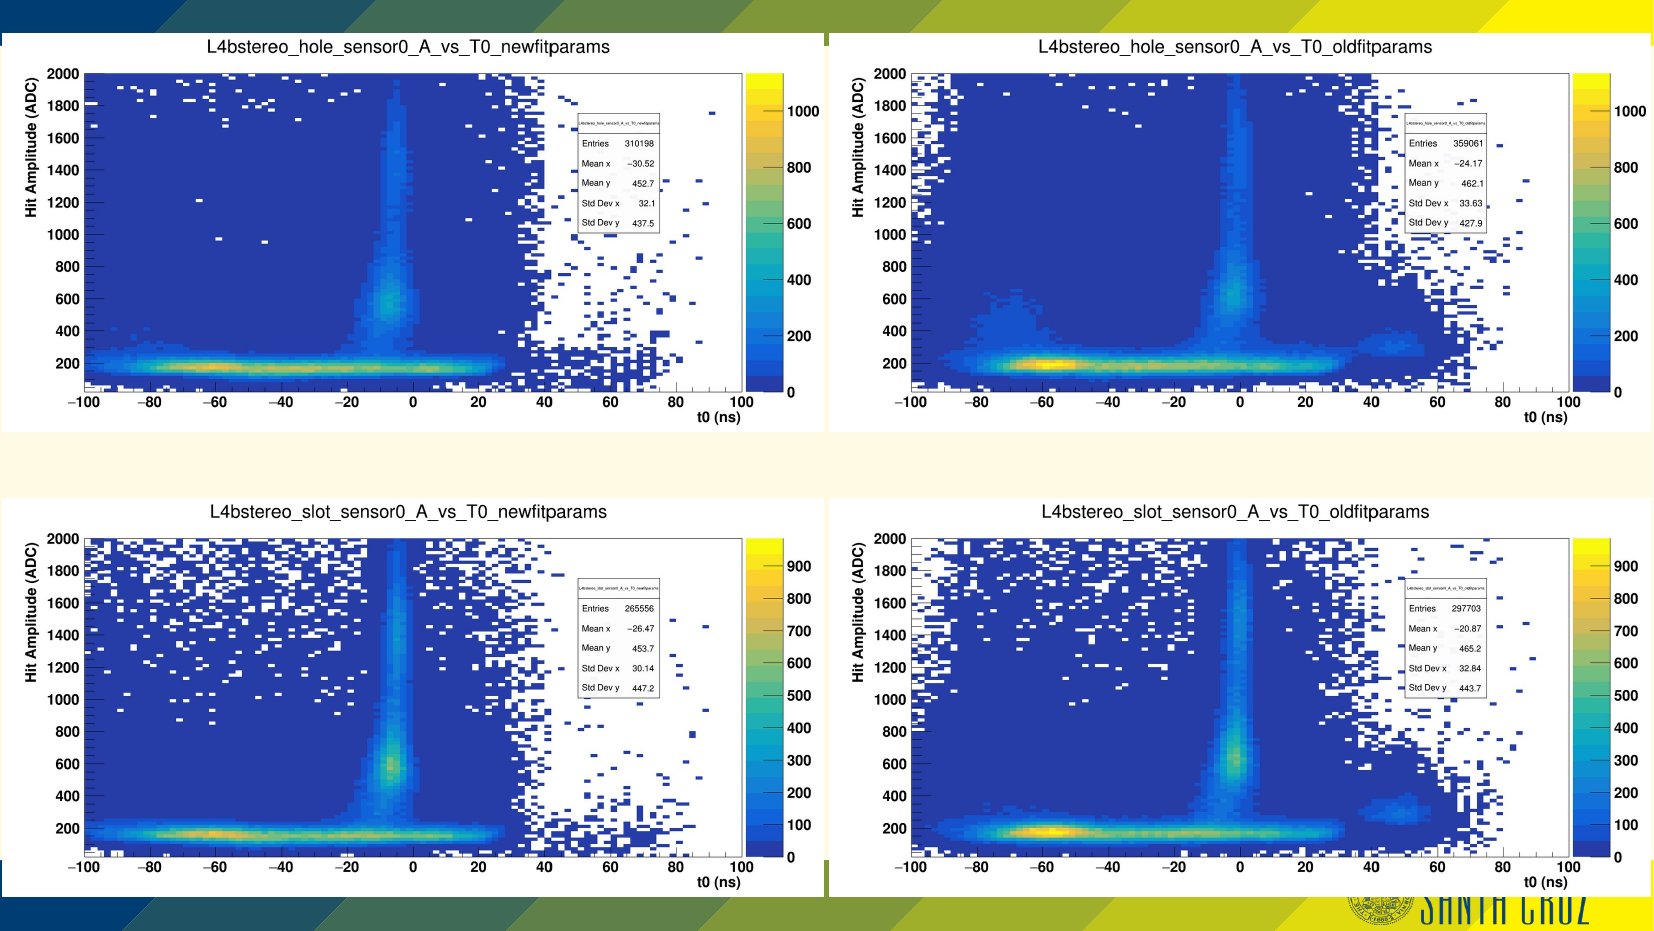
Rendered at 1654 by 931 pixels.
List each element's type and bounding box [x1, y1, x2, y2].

picture [829, 33, 1651, 432]
picture [2, 33, 824, 432]
picture [829, 498, 1651, 925]
picture [2, 498, 824, 897]
